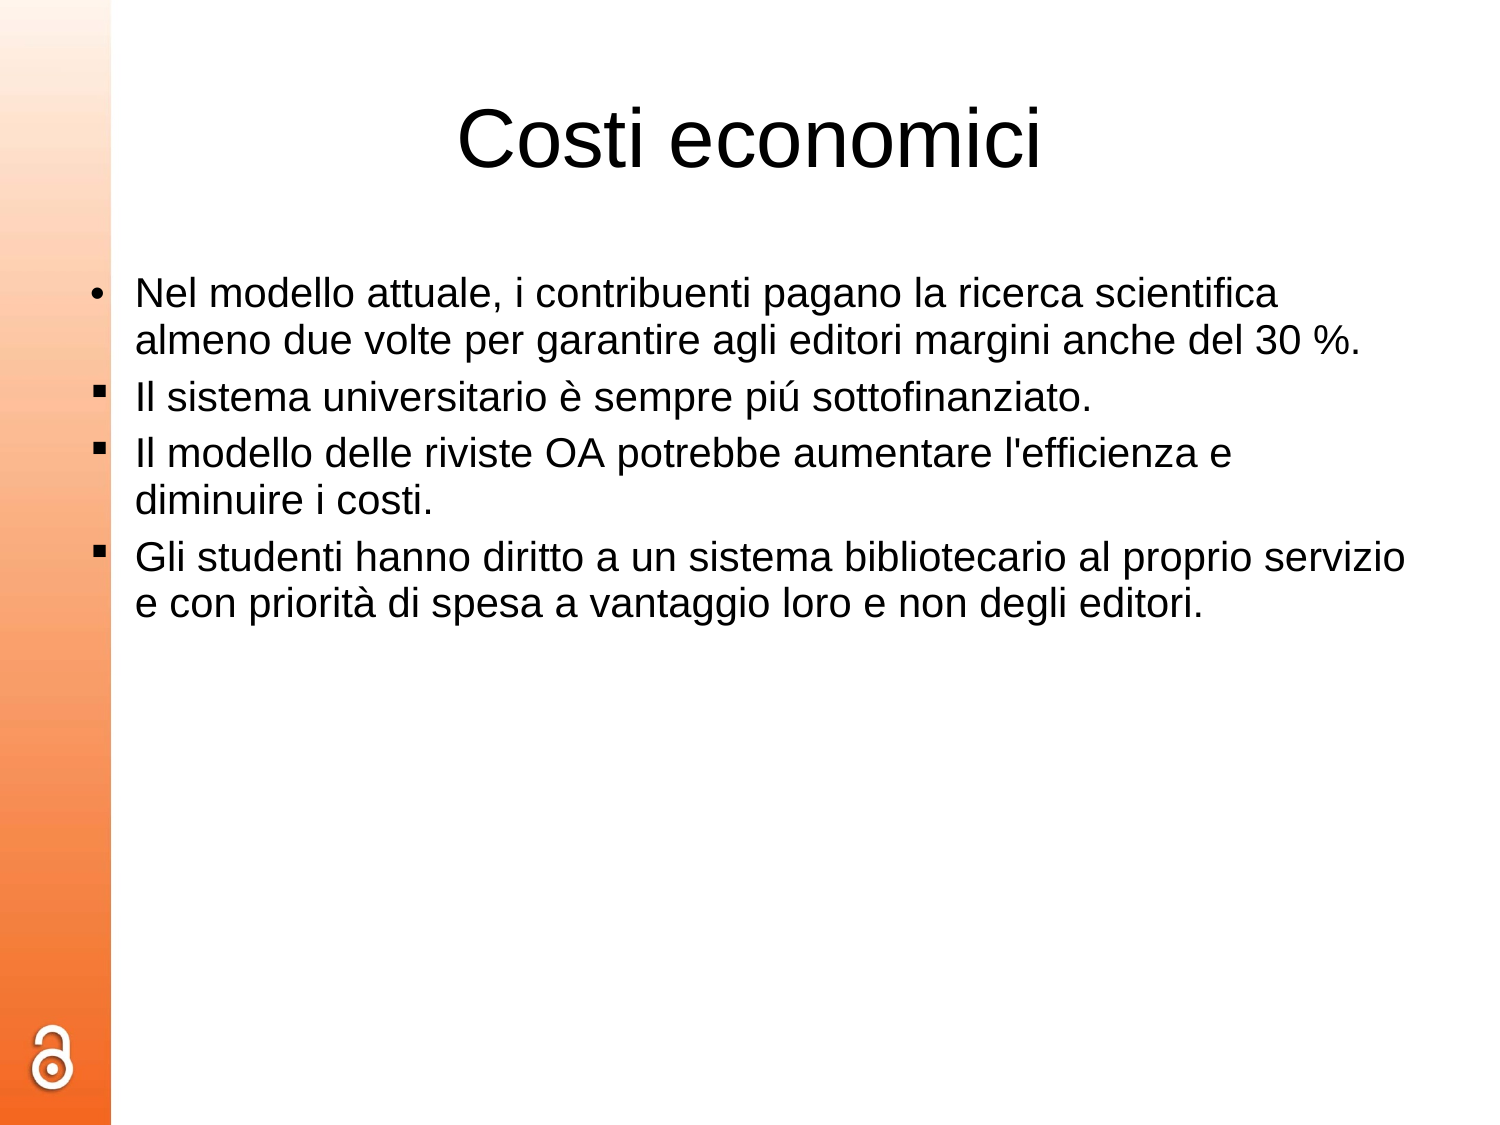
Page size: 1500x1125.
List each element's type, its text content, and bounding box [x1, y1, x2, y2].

list Nel modello attuale, i contribuenti pagano la ricerca scientifica almeno due volte per garantire agli editori margini anche del 30 %. Il sistema universitario è sempre piú sottofinanziato. Il modello delle riviste OA potrebbe aumentare l'efficienza e diminuire i costi. Gli studenti hanno diritto a un sistema bibliotecario al proprio servizio e con priorità di spesa a vantaggio loro e non degli editori. [75, 262, 1426, 1005]
title Costi economici [75, 45, 1426, 233]
picture [0, 0, 1500, 1125]
